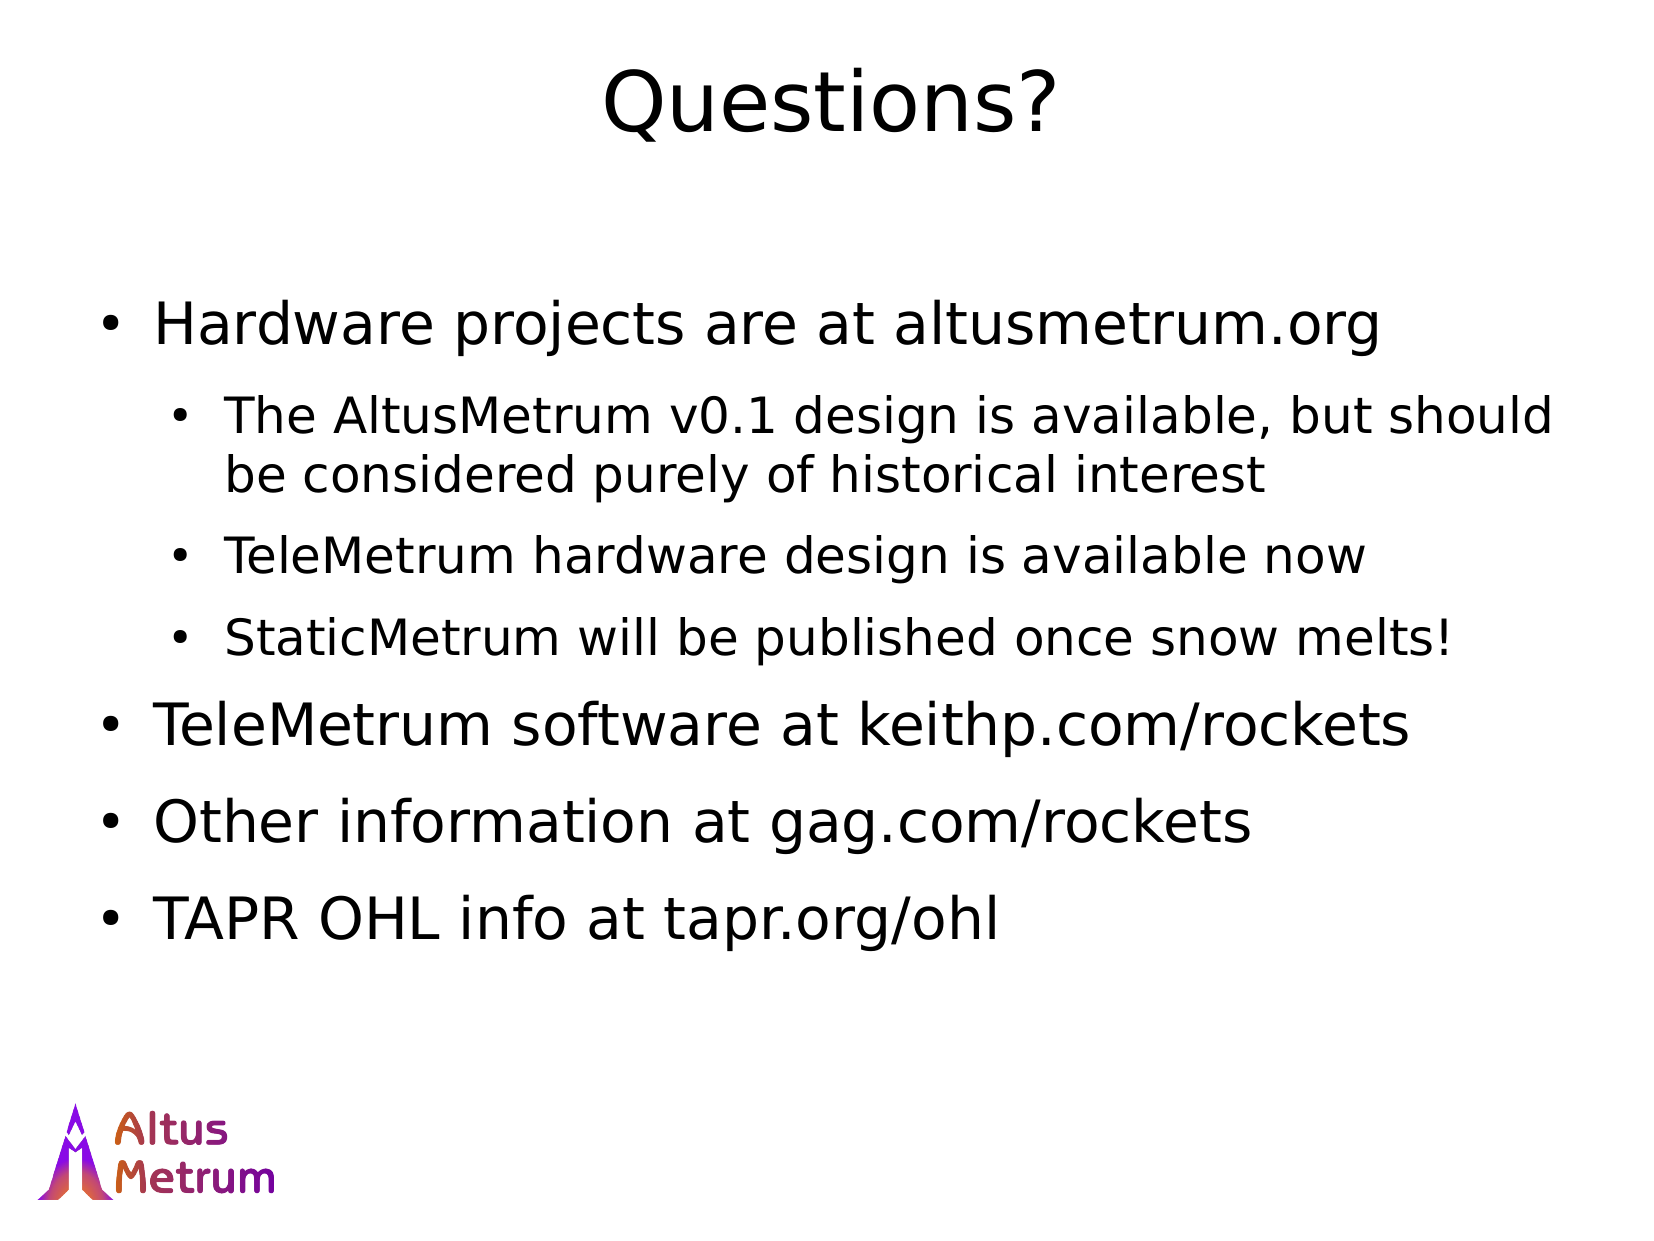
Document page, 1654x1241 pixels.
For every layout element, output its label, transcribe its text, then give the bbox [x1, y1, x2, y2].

title Questions? [86, 17, 1576, 188]
picture [37, 1103, 274, 1200]
list Hardware projects are at altusmetrum.org The AltusMetrum v0.1 design is available, but should be considered purely of historical interest TeleMetrum hardware design is available now StaticMetrum will be published once snow melts! TeleMetrum software at keithp.com/rockets Other information at gag.com/rockets TAPR OHL info at tapr.org/ohl [82, 290, 1571, 1094]
